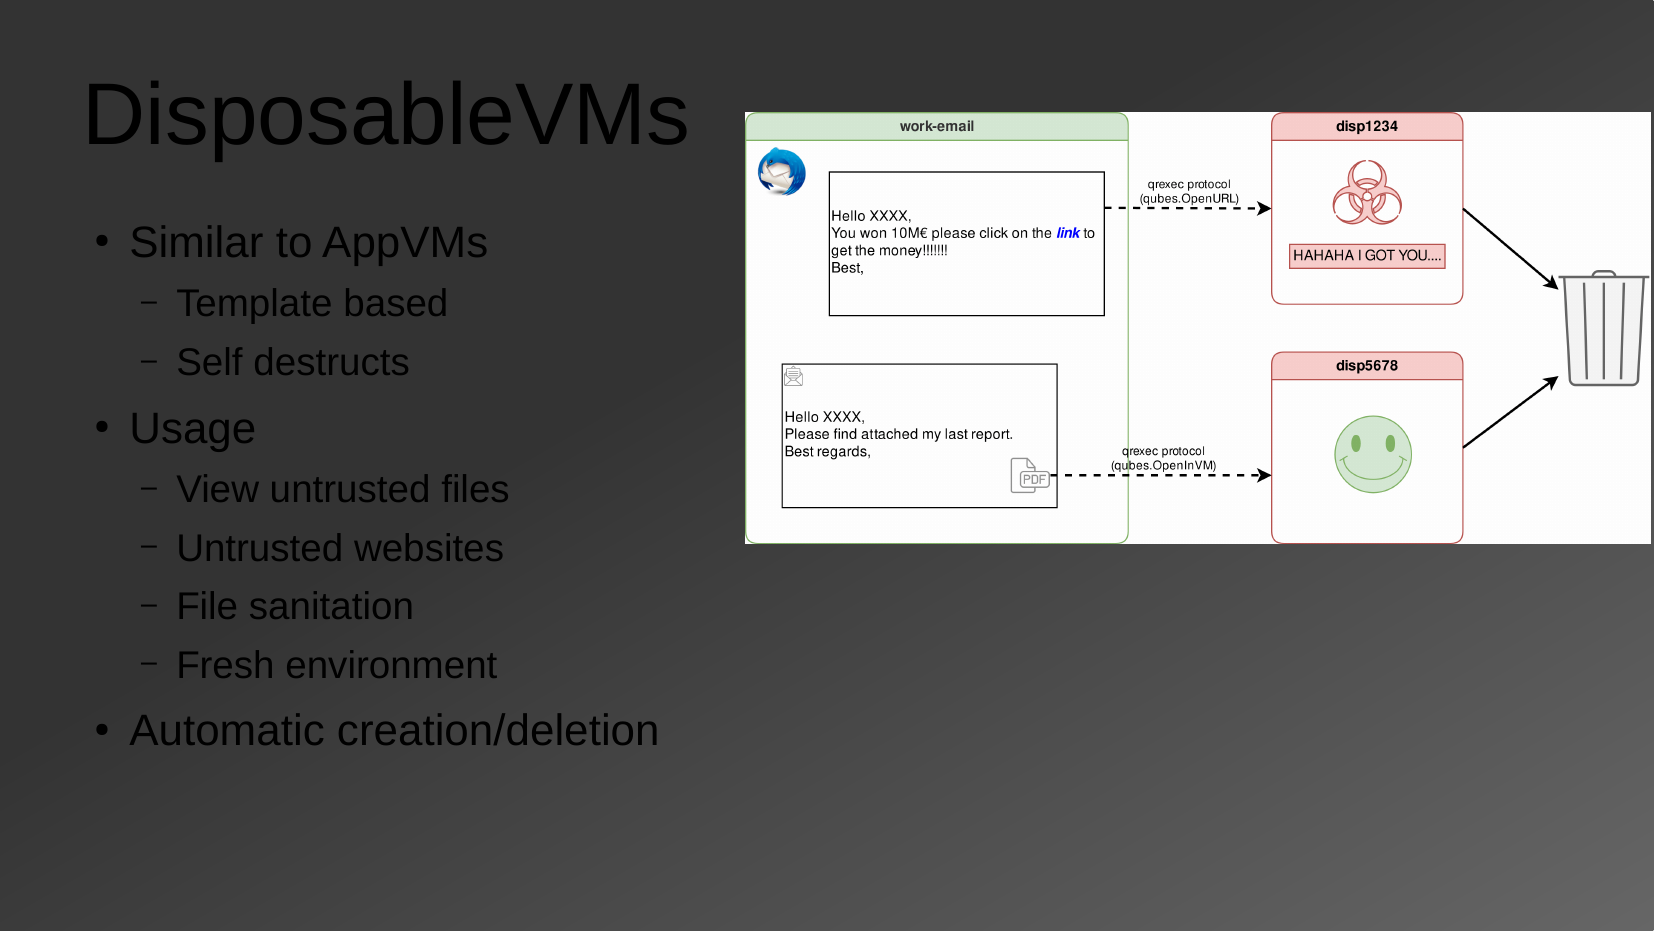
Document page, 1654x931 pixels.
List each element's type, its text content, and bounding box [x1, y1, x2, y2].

title DisposableVMs [82, 37, 1571, 193]
picture [745, 112, 1651, 544]
list Similar to AppVMs Template based Self destructs Usage View untrusted files Untrusted websites File sanitation Fresh environment Automatic creation/deletion [82, 217, 1571, 758]
